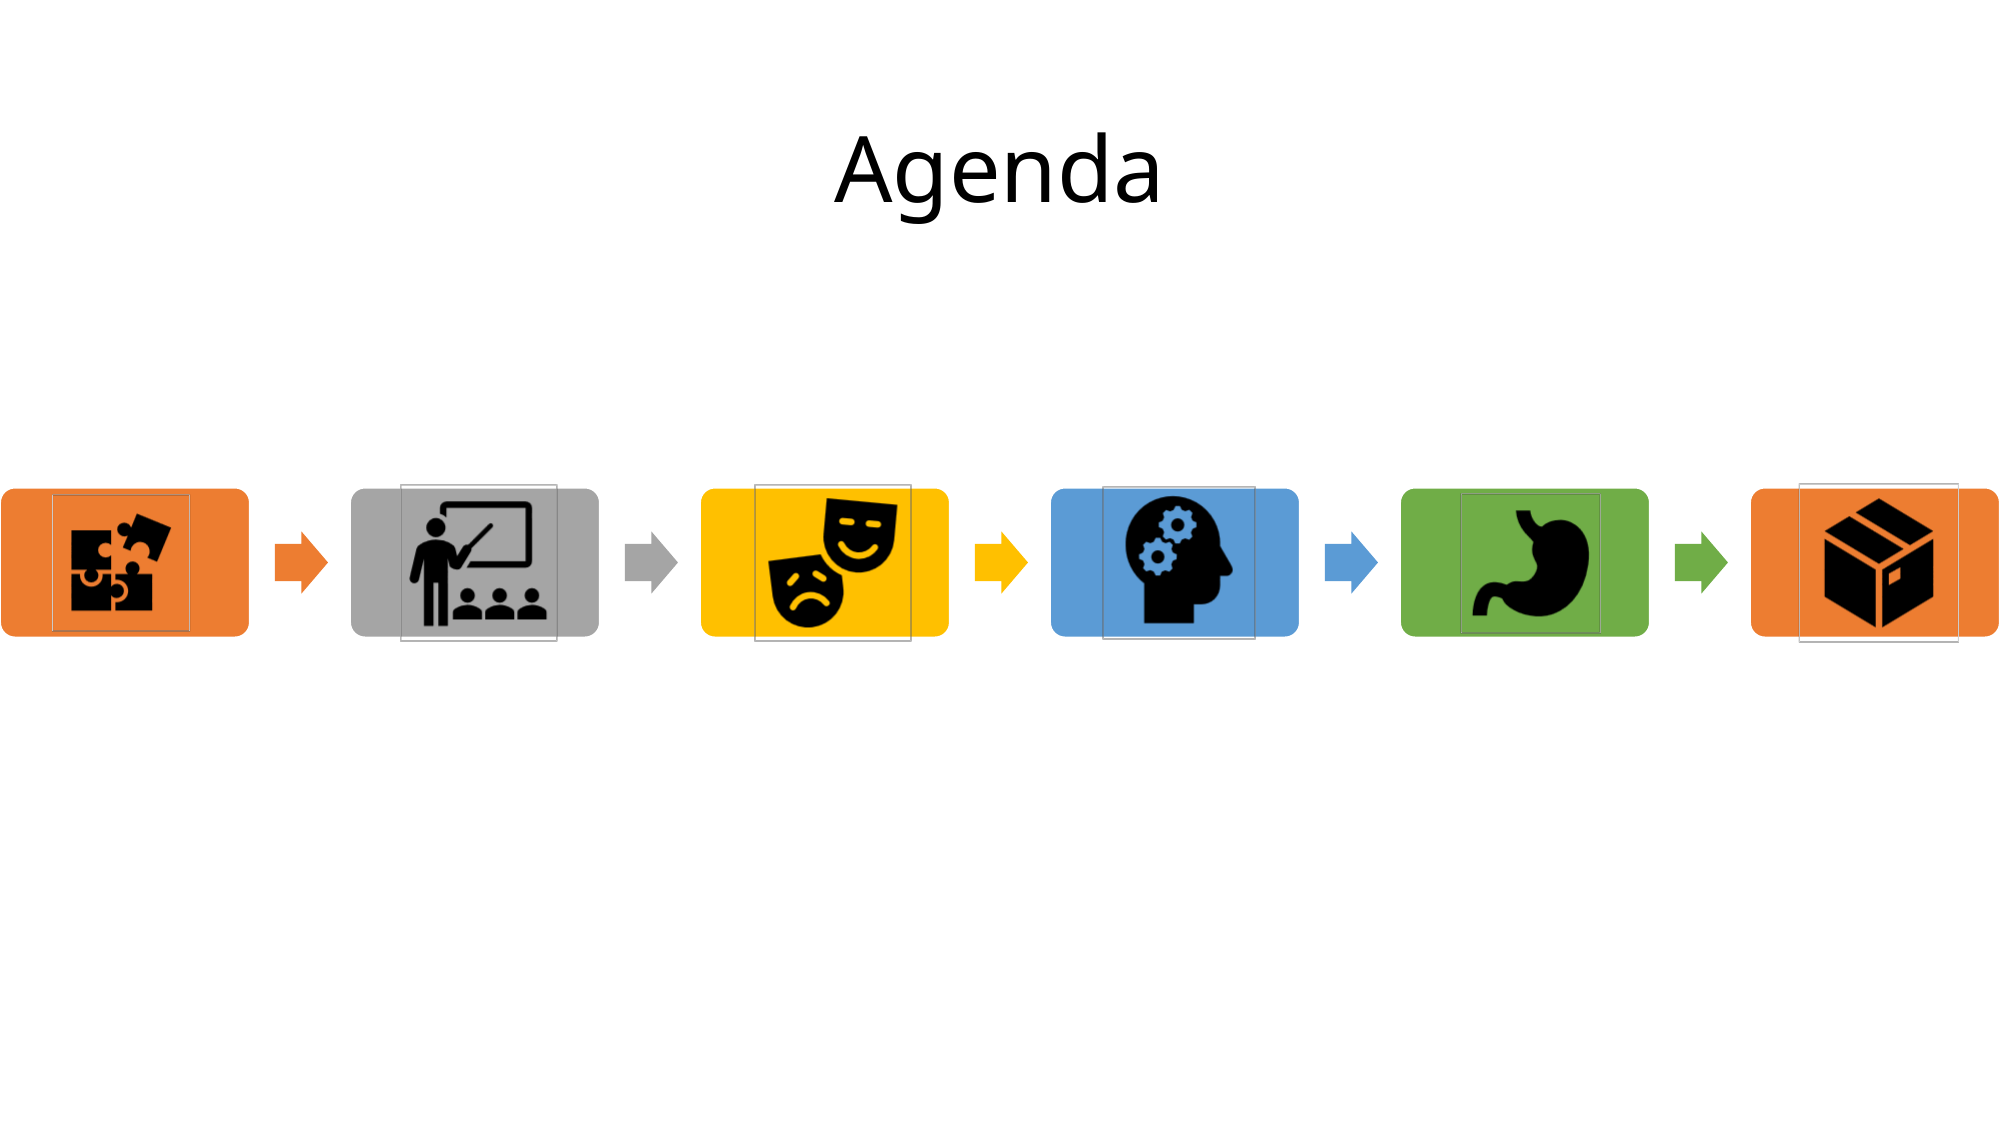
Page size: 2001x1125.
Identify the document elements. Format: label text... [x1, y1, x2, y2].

title Agenda [137, 59, 1863, 278]
picture [0, 299, 2000, 1014]
